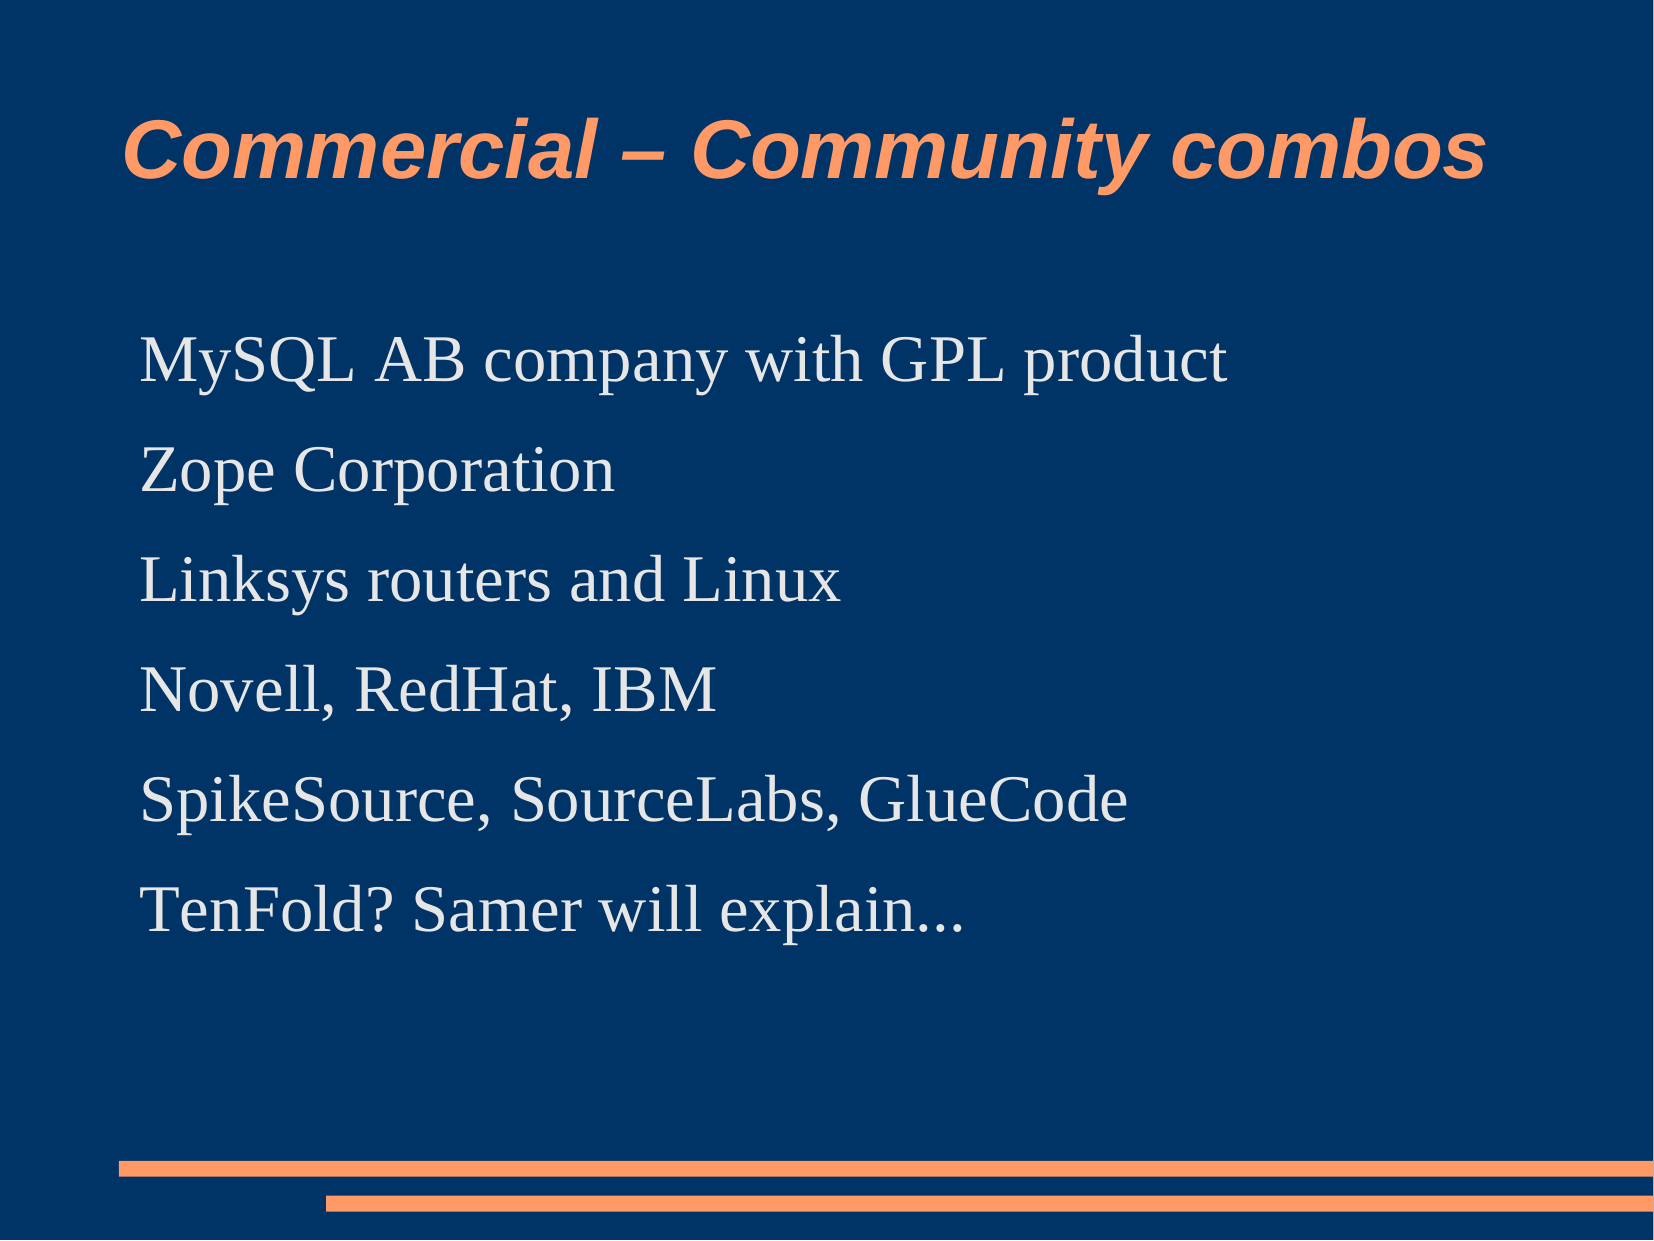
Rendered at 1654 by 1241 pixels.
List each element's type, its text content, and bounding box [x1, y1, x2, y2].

list MySQL AB company with GPL product Zope Corporation Linksys routers and Linux Novell, RedHat, IBM SpikeSource, SourceLabs, GlueCode TenFold? Samer will explain... [121, 322, 1561, 1132]
title Commercial – Community combos [121, 46, 1534, 254]
